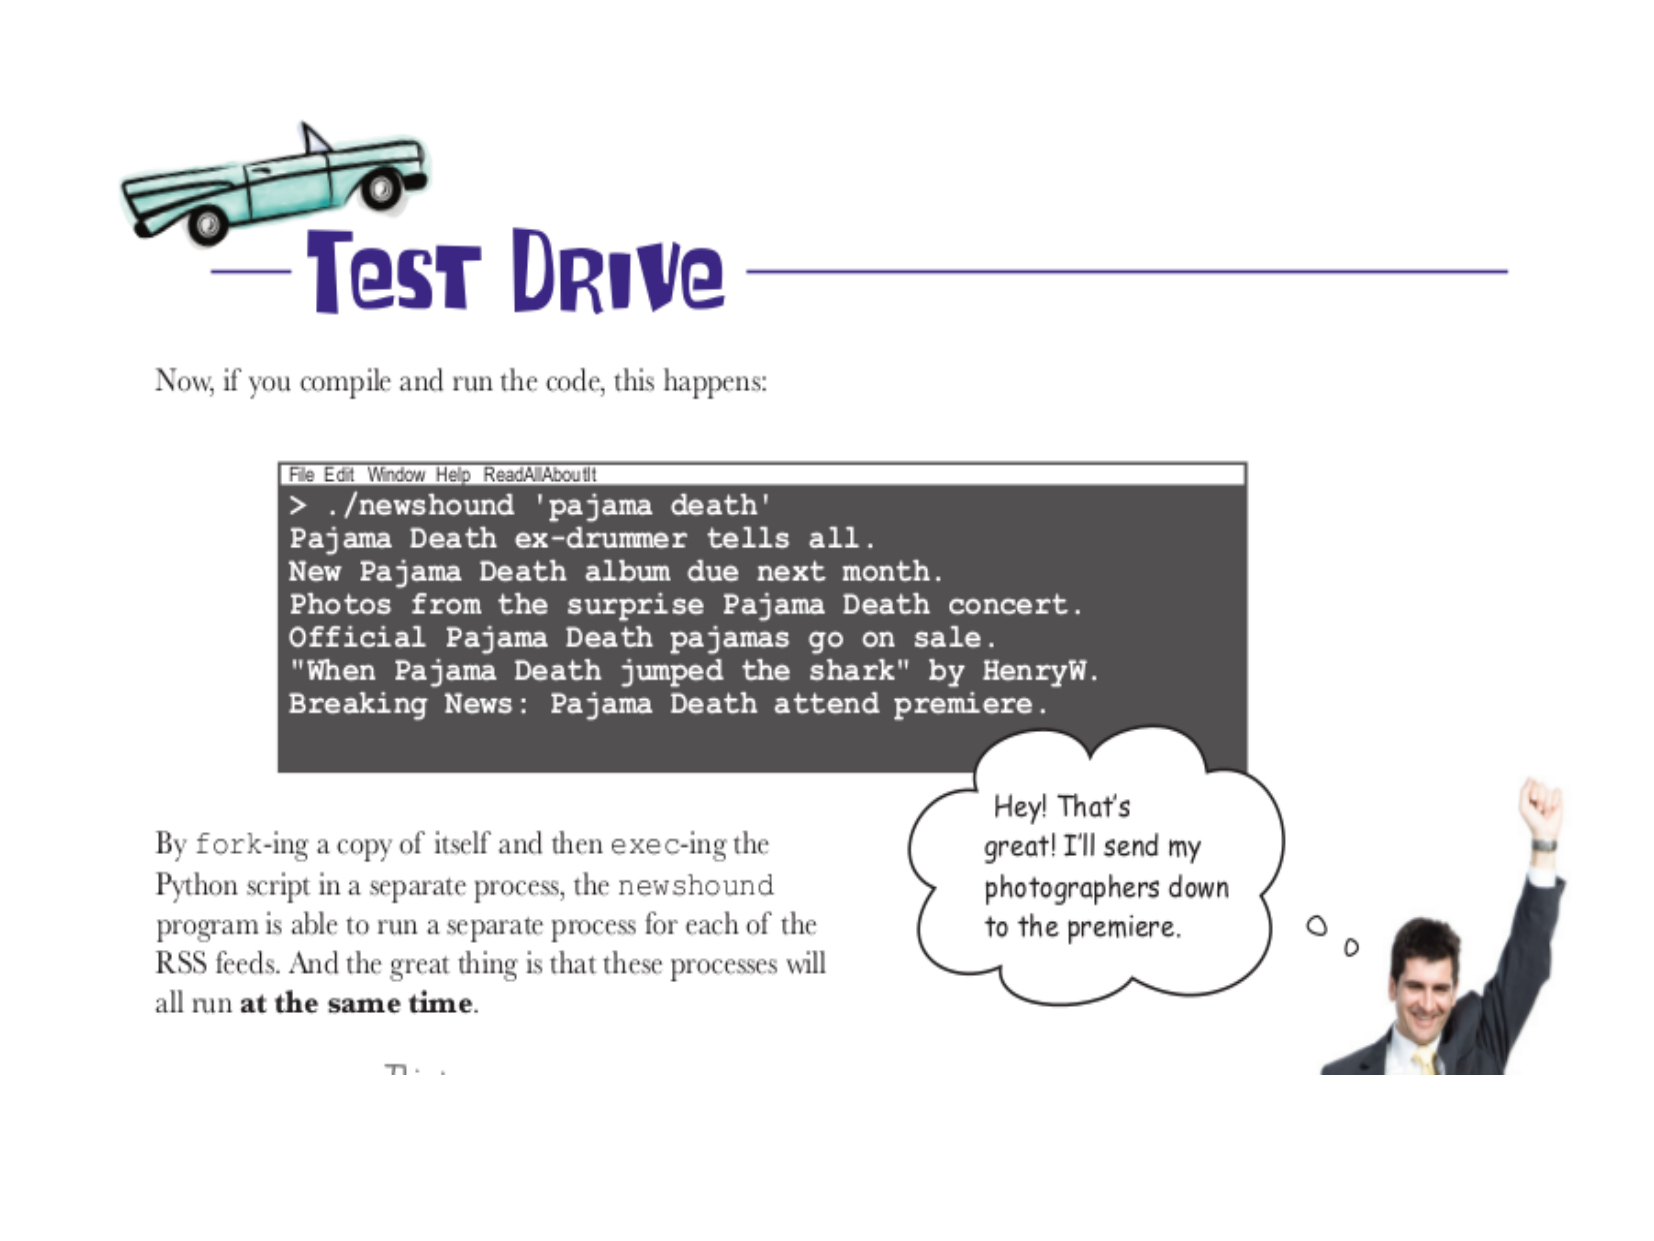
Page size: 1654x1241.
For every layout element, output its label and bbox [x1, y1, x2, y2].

picture [82, 106, 1583, 1075]
